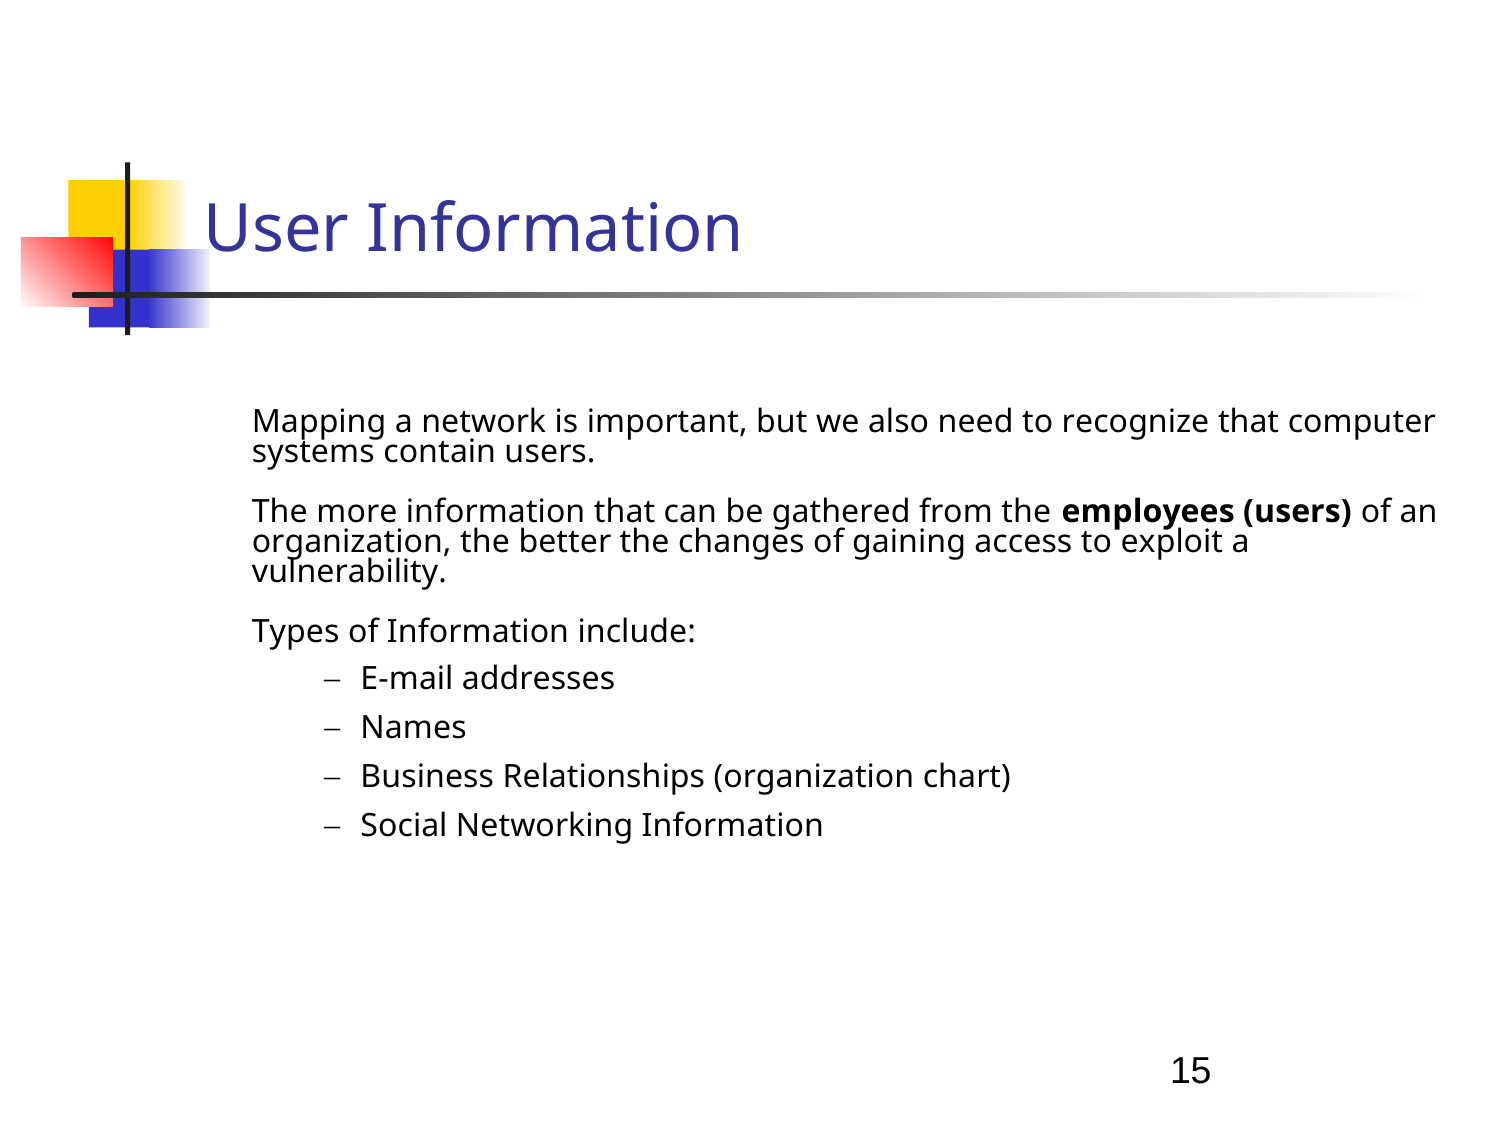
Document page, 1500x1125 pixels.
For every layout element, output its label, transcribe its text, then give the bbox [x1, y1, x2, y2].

list Mapping a network is important, but we also need to recognize that computer systems contain users. The more information that can be gathered from the employees (users) of an organization, the better the changes of gaining access to exploit a vulnerability. Types of Information include: E-mail addresses Names Business Relationships (organization chart) Social Networking Information [193, 331, 1469, 1007]
title User Information [188, 35, 1468, 276]
